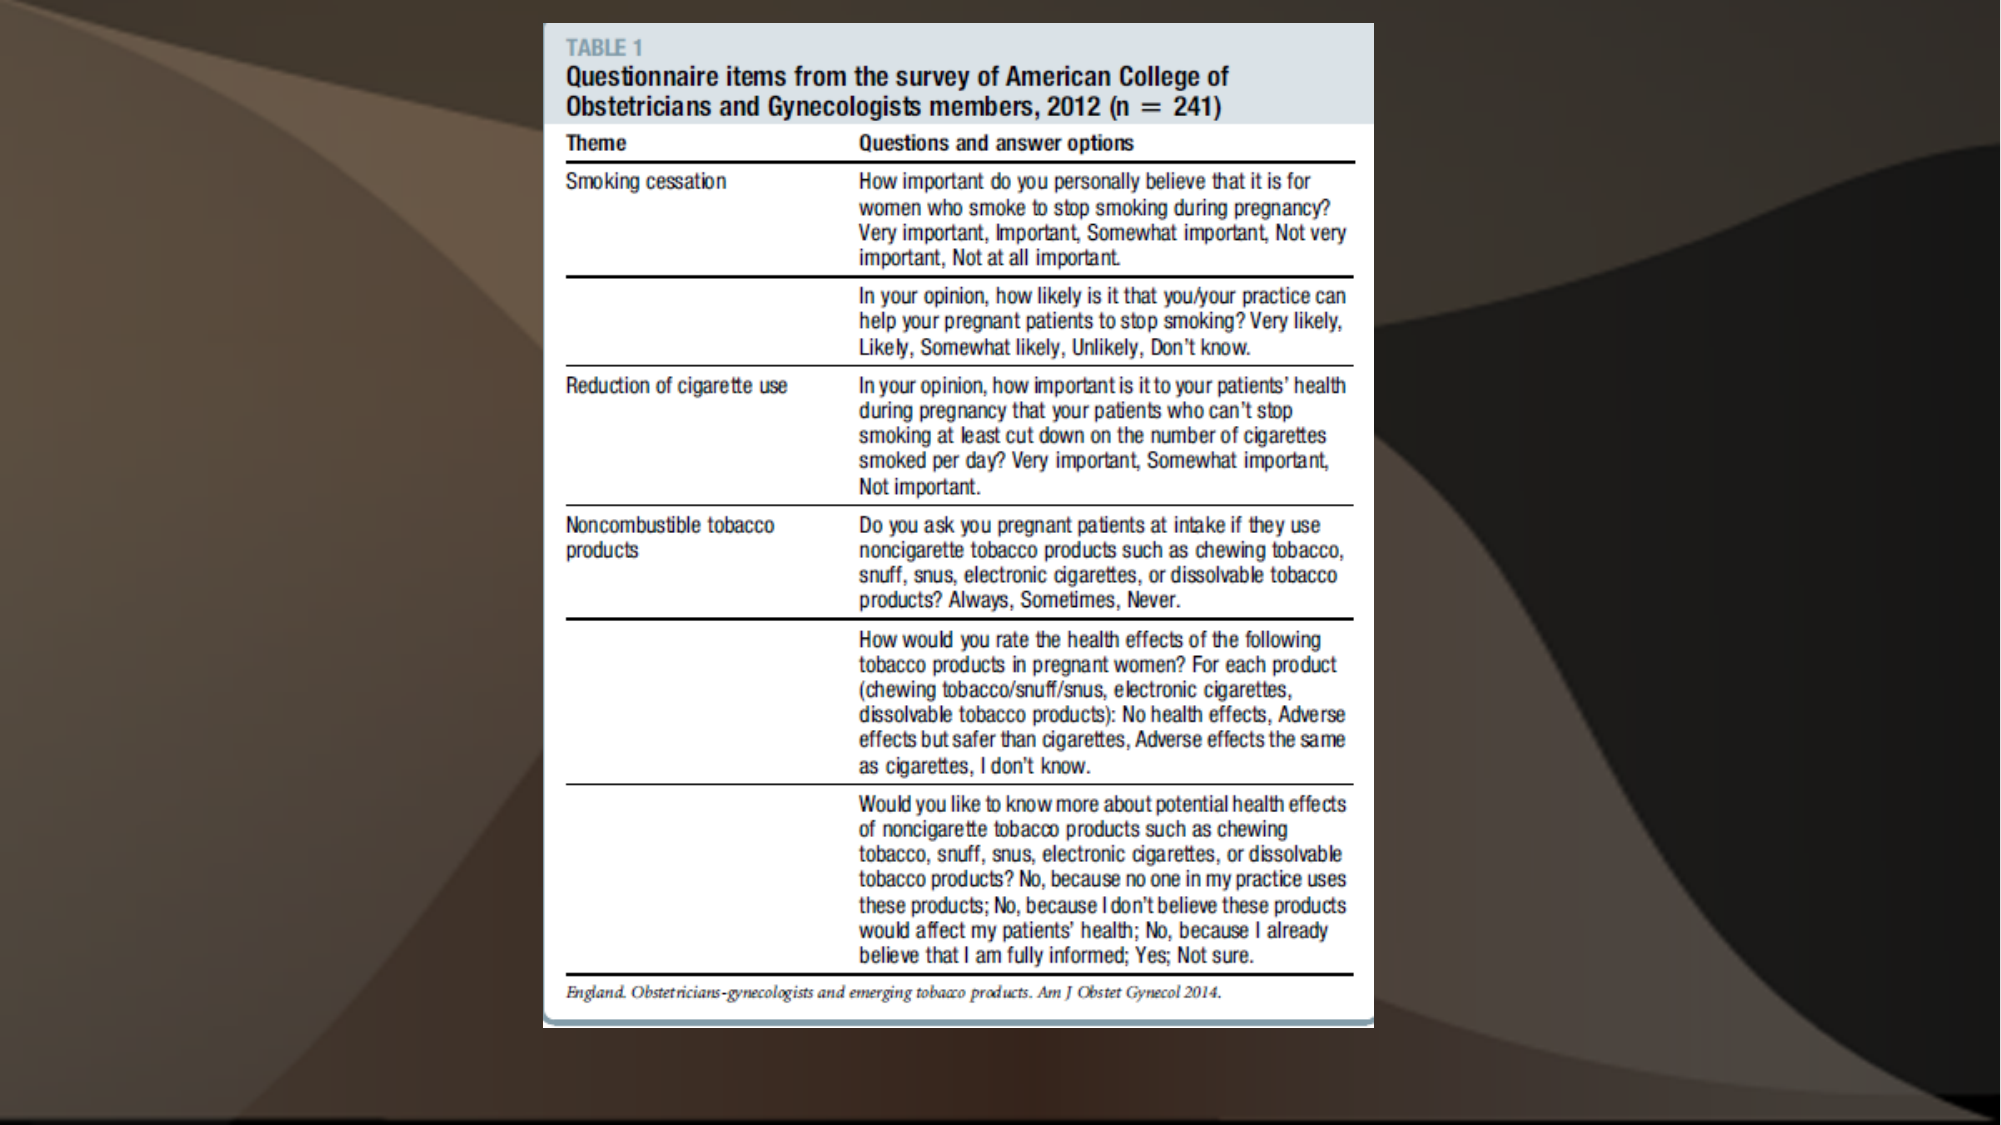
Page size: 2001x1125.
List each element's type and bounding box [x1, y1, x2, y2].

picture [543, 23, 1374, 1028]
